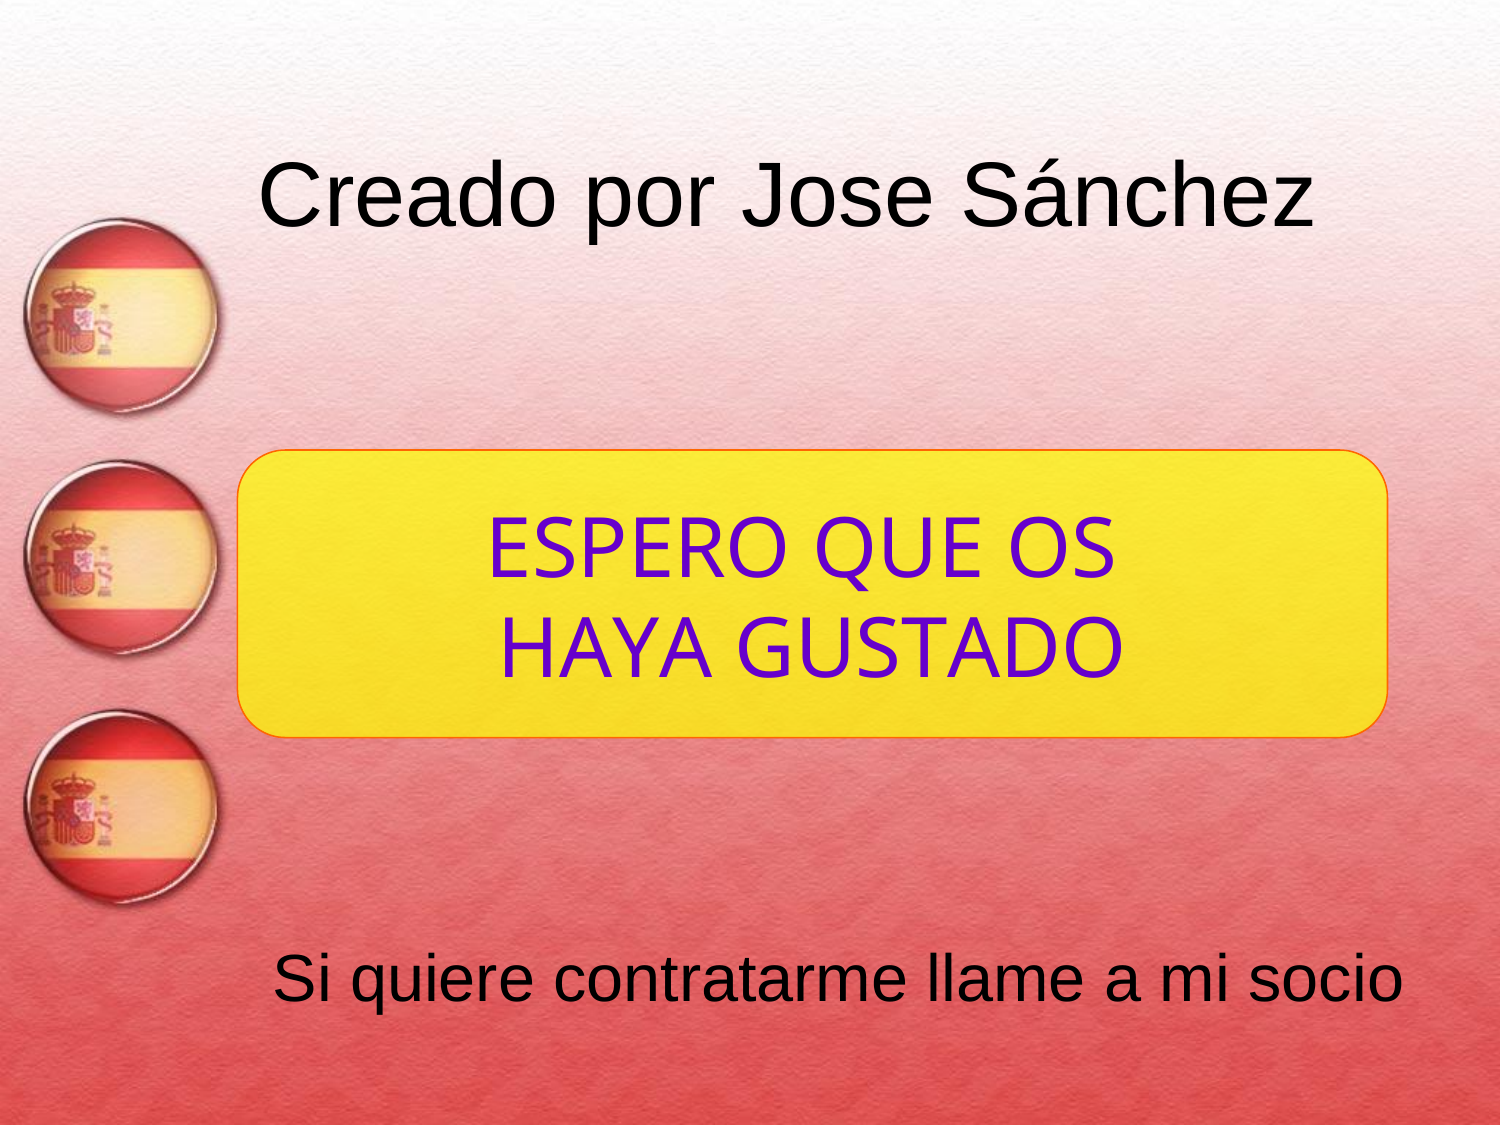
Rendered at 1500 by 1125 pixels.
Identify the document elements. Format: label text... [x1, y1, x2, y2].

text_box ESPERO QUE OS HAYA GUSTADO [237, 450, 1388, 738]
title Creado por Jose Sánchez [150, 68, 1426, 311]
picture [0, 0, 1500, 1125]
subtitle Si quiere contratarme llame a mi socio [201, 856, 1477, 1093]
